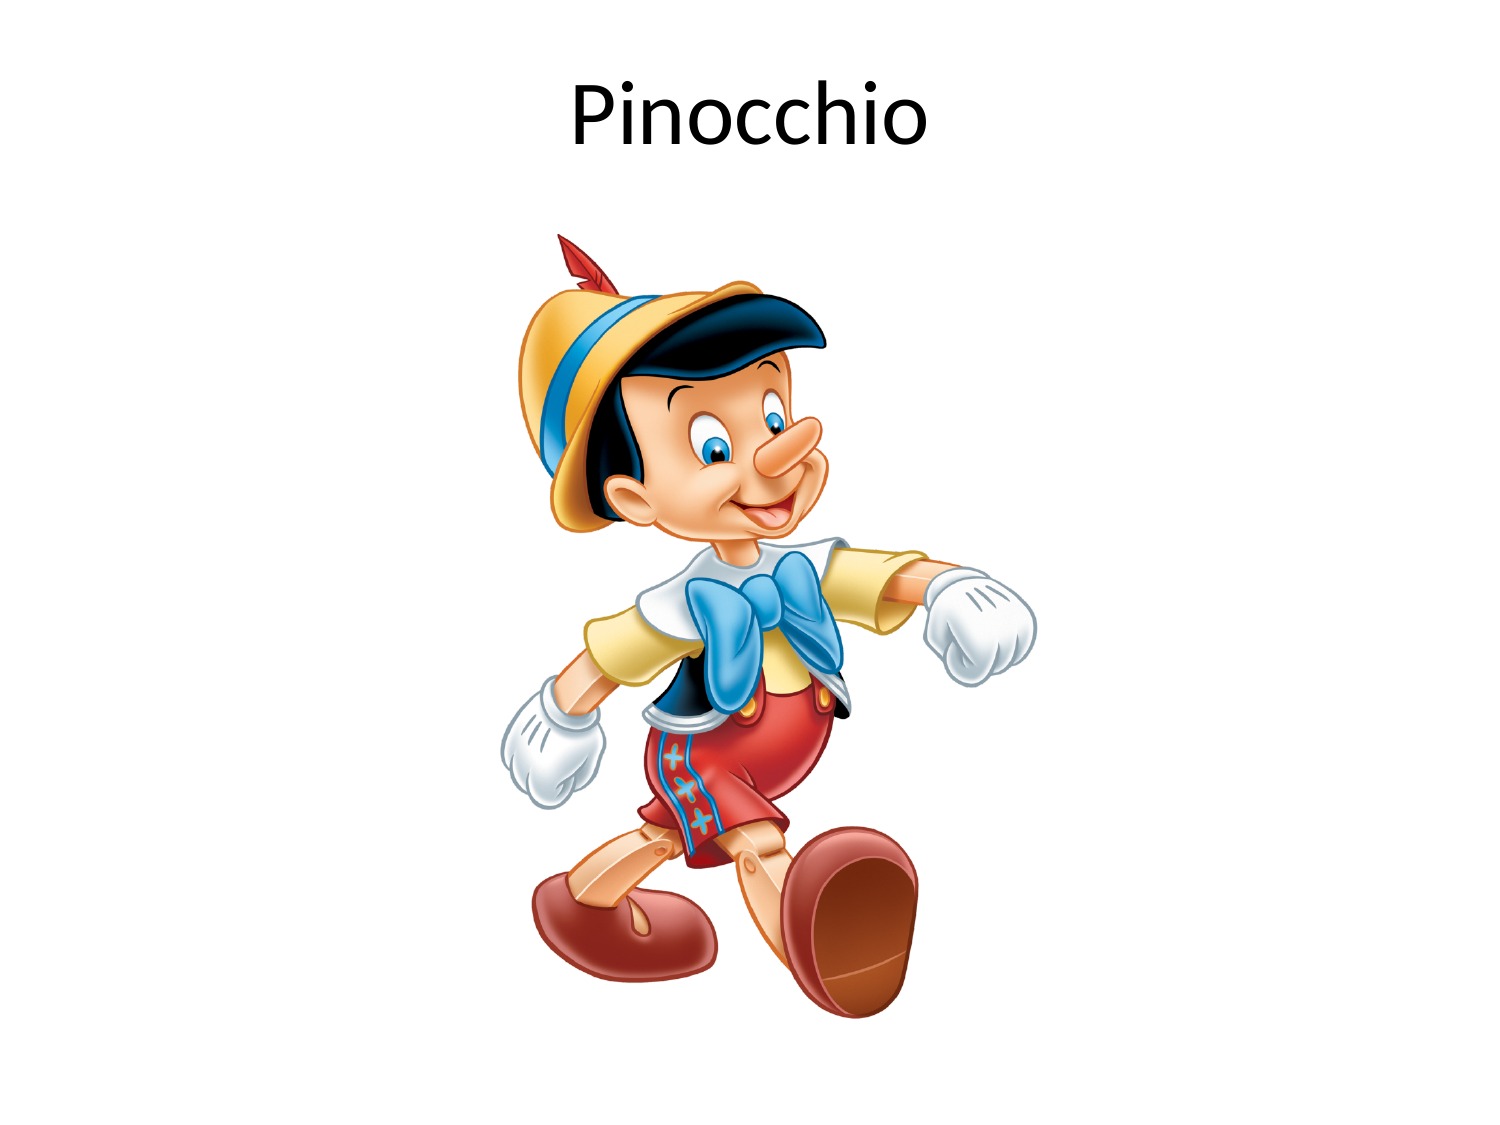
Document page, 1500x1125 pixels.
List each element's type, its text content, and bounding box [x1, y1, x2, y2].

picture [351, 234, 1125, 1020]
title Pinocchio [75, 45, 1425, 233]
